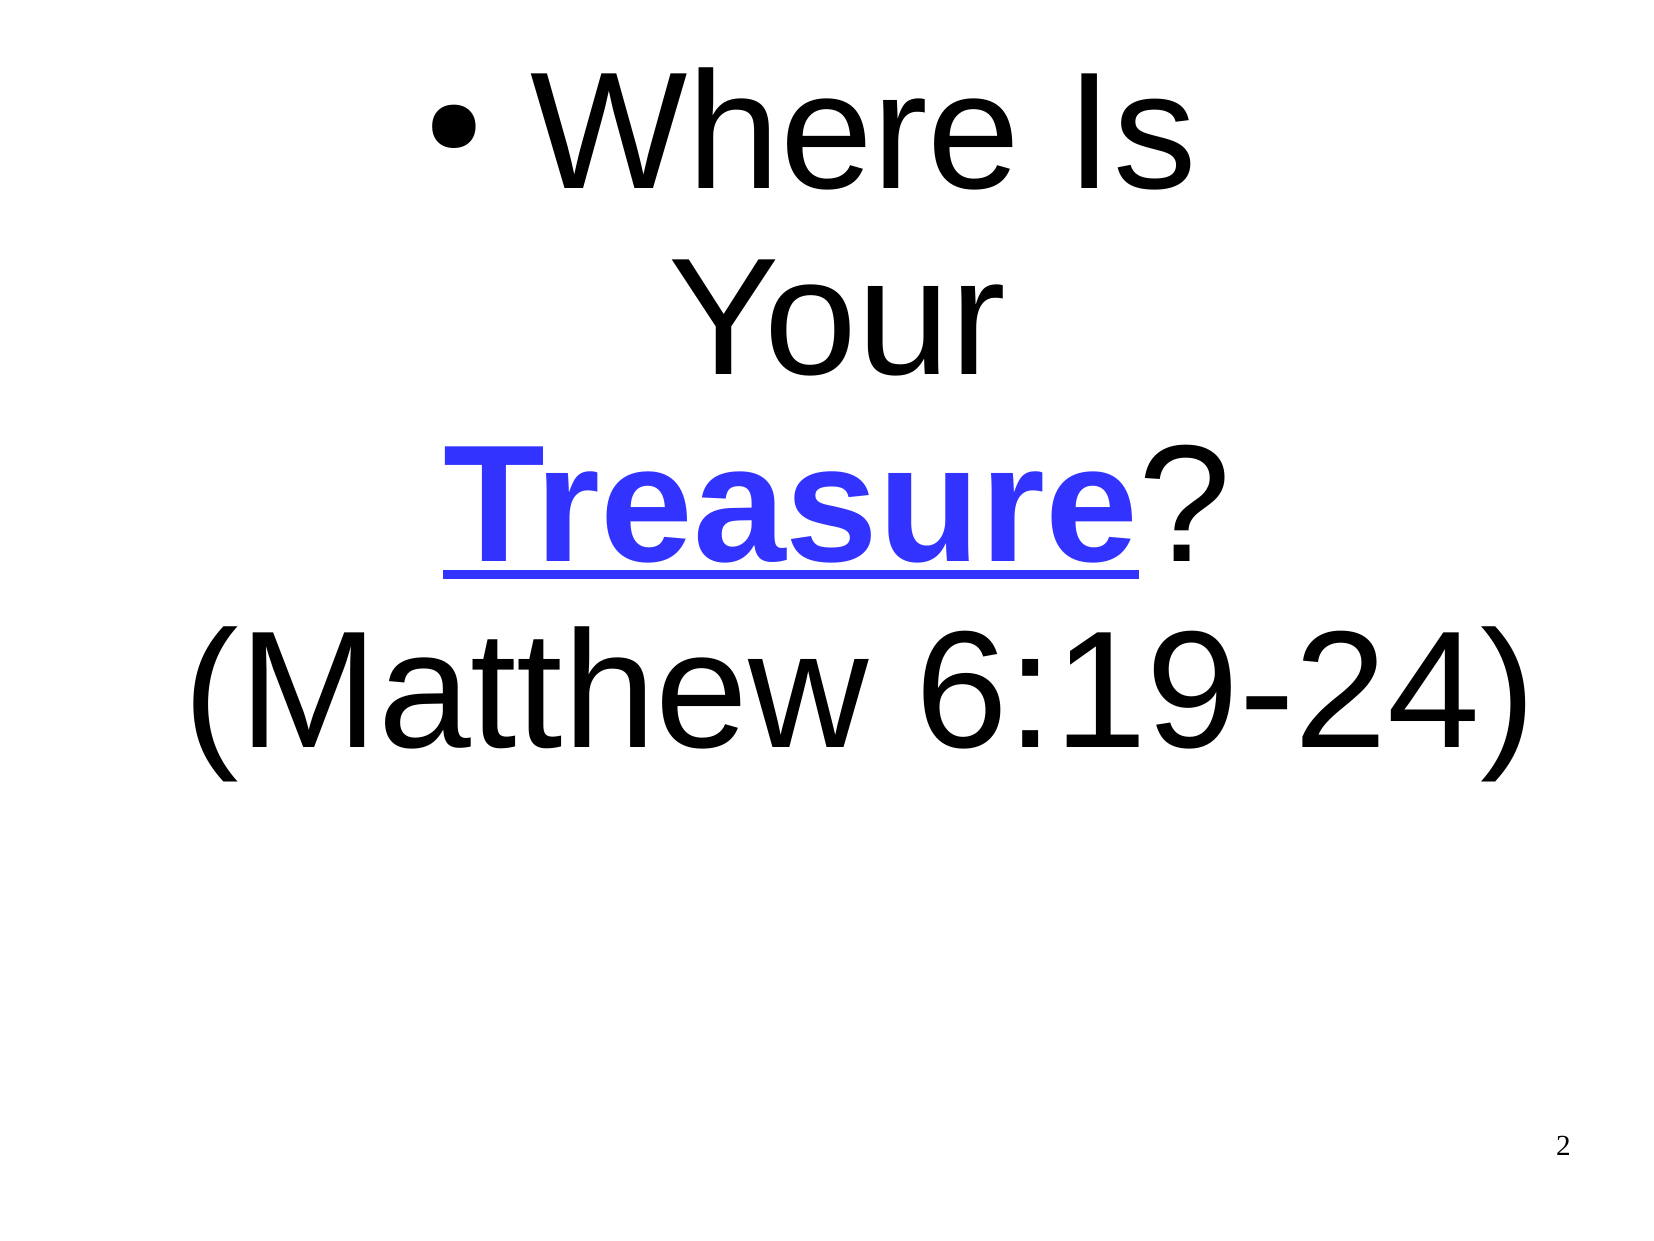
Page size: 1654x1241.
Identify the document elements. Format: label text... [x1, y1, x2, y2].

list Where Is Your Treasure? (Matthew 6:19-24) [37, 37, 1613, 1238]
